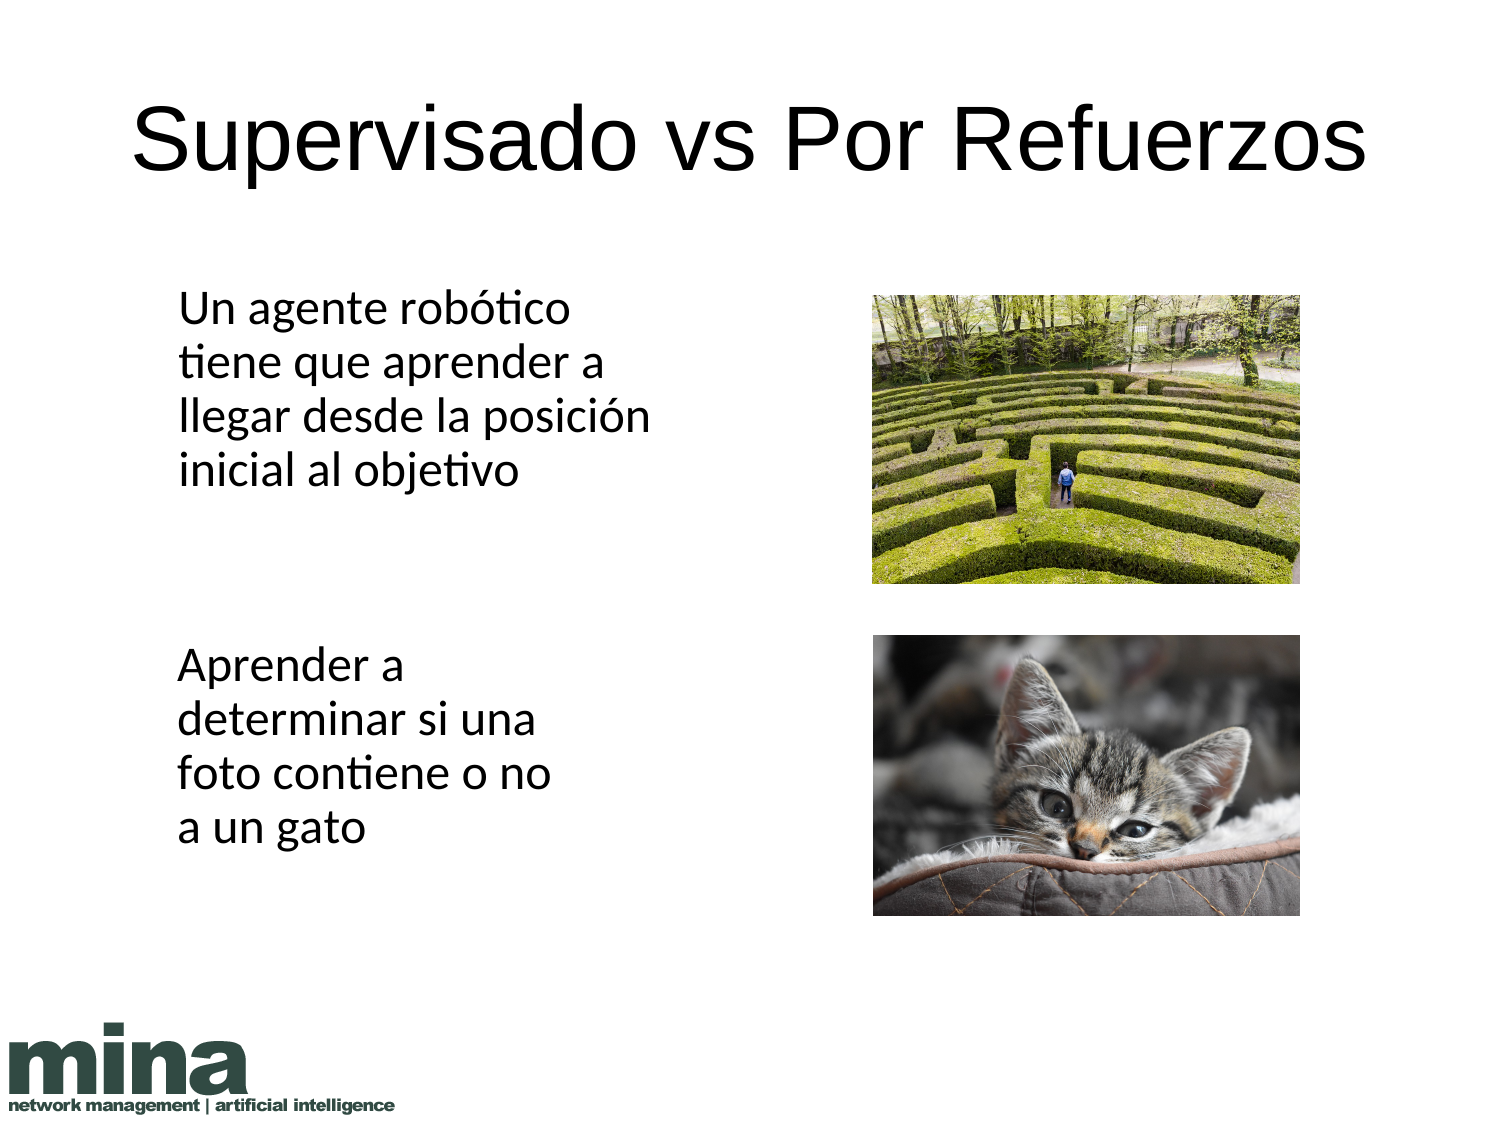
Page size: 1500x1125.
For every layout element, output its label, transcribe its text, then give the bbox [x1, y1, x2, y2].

picture [873, 635, 1300, 916]
picture [0, 1016, 402, 1119]
title Supervisado vs Por Refuerzos [75, 21, 1426, 257]
text_box Aprender a determinar si una foto contiene o no a un gato [162, 630, 591, 768]
picture [872, 295, 1300, 584]
text_box Un agente robótico tiene que aprender a llegar desde la posición inicial al objetivo [163, 273, 680, 443]
